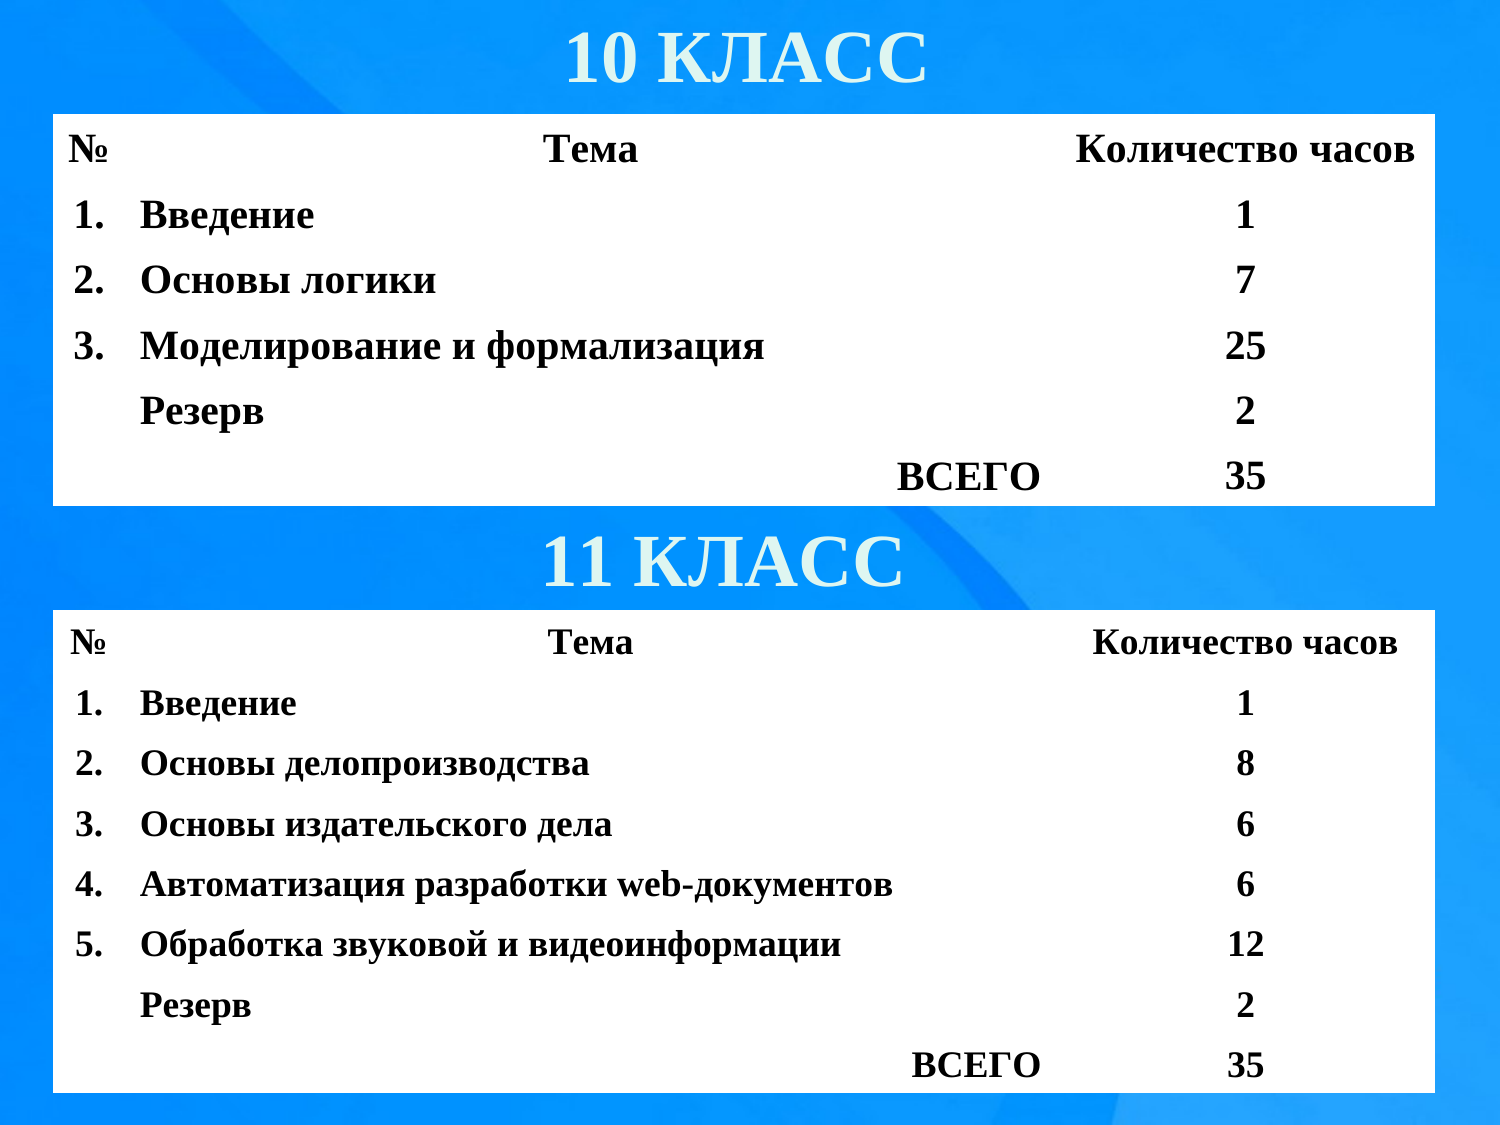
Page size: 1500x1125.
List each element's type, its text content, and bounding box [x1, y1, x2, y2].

table_cell 2. [53, 730, 125, 791]
table_header Количество часов [1056, 610, 1435, 670]
table_cell 35 [1056, 1033, 1435, 1093]
table_cell Автоматизация разработки web-документов [125, 851, 1056, 912]
table_cell 5. [53, 912, 125, 972]
table_cell Основы логики [125, 244, 1056, 310]
table_cell 6 [1056, 851, 1435, 912]
table_cell 1 [1056, 670, 1435, 730]
table_cell Введение [125, 670, 1056, 730]
table_cell [53, 972, 125, 1033]
table_cell 4. [53, 851, 125, 912]
table_cell 1 [1056, 179, 1435, 244]
table_cell ВСЕГО [125, 1033, 1056, 1093]
table_cell 2 [1056, 375, 1435, 441]
text_box 10 КЛАСС [549, 0, 946, 114]
table_cell Моделирование и формализация [125, 310, 1056, 375]
table_cell 1. [53, 179, 125, 244]
text_box 11 КЛАСС [525, 506, 923, 610]
table_cell 8 [1056, 730, 1435, 791]
picture [0, 0, 1500, 1125]
table_cell 2. [53, 244, 125, 310]
table_cell [53, 1033, 125, 1093]
table_header Тема [125, 610, 1056, 670]
table_cell 25 [1056, 310, 1435, 375]
table_cell 7 [1056, 244, 1435, 310]
table_cell ВСЕГО [125, 441, 1056, 506]
table_cell Резерв [125, 375, 1056, 441]
table_cell 1. [53, 670, 125, 730]
table_cell Обработка звуковой и видеоинформации [125, 912, 1056, 972]
table_header Количество часов [1056, 114, 1435, 179]
table_cell 12 [1056, 912, 1435, 972]
table_cell [53, 441, 125, 506]
table_cell Основы издательского дела [125, 791, 1056, 851]
table_cell 2 [1056, 972, 1435, 1033]
table_cell 3. [53, 310, 125, 375]
table_cell Резерв [125, 972, 1056, 1033]
table_cell Введение [125, 179, 1056, 244]
table_cell [53, 375, 125, 441]
table_header Тема [125, 114, 1056, 179]
table_header № [53, 610, 125, 670]
table_cell Основы делопроизводства [125, 730, 1056, 791]
table_cell 35 [1056, 441, 1435, 506]
table_header № [53, 114, 125, 179]
table_cell 3. [53, 791, 125, 851]
table_cell 6 [1056, 791, 1435, 851]
